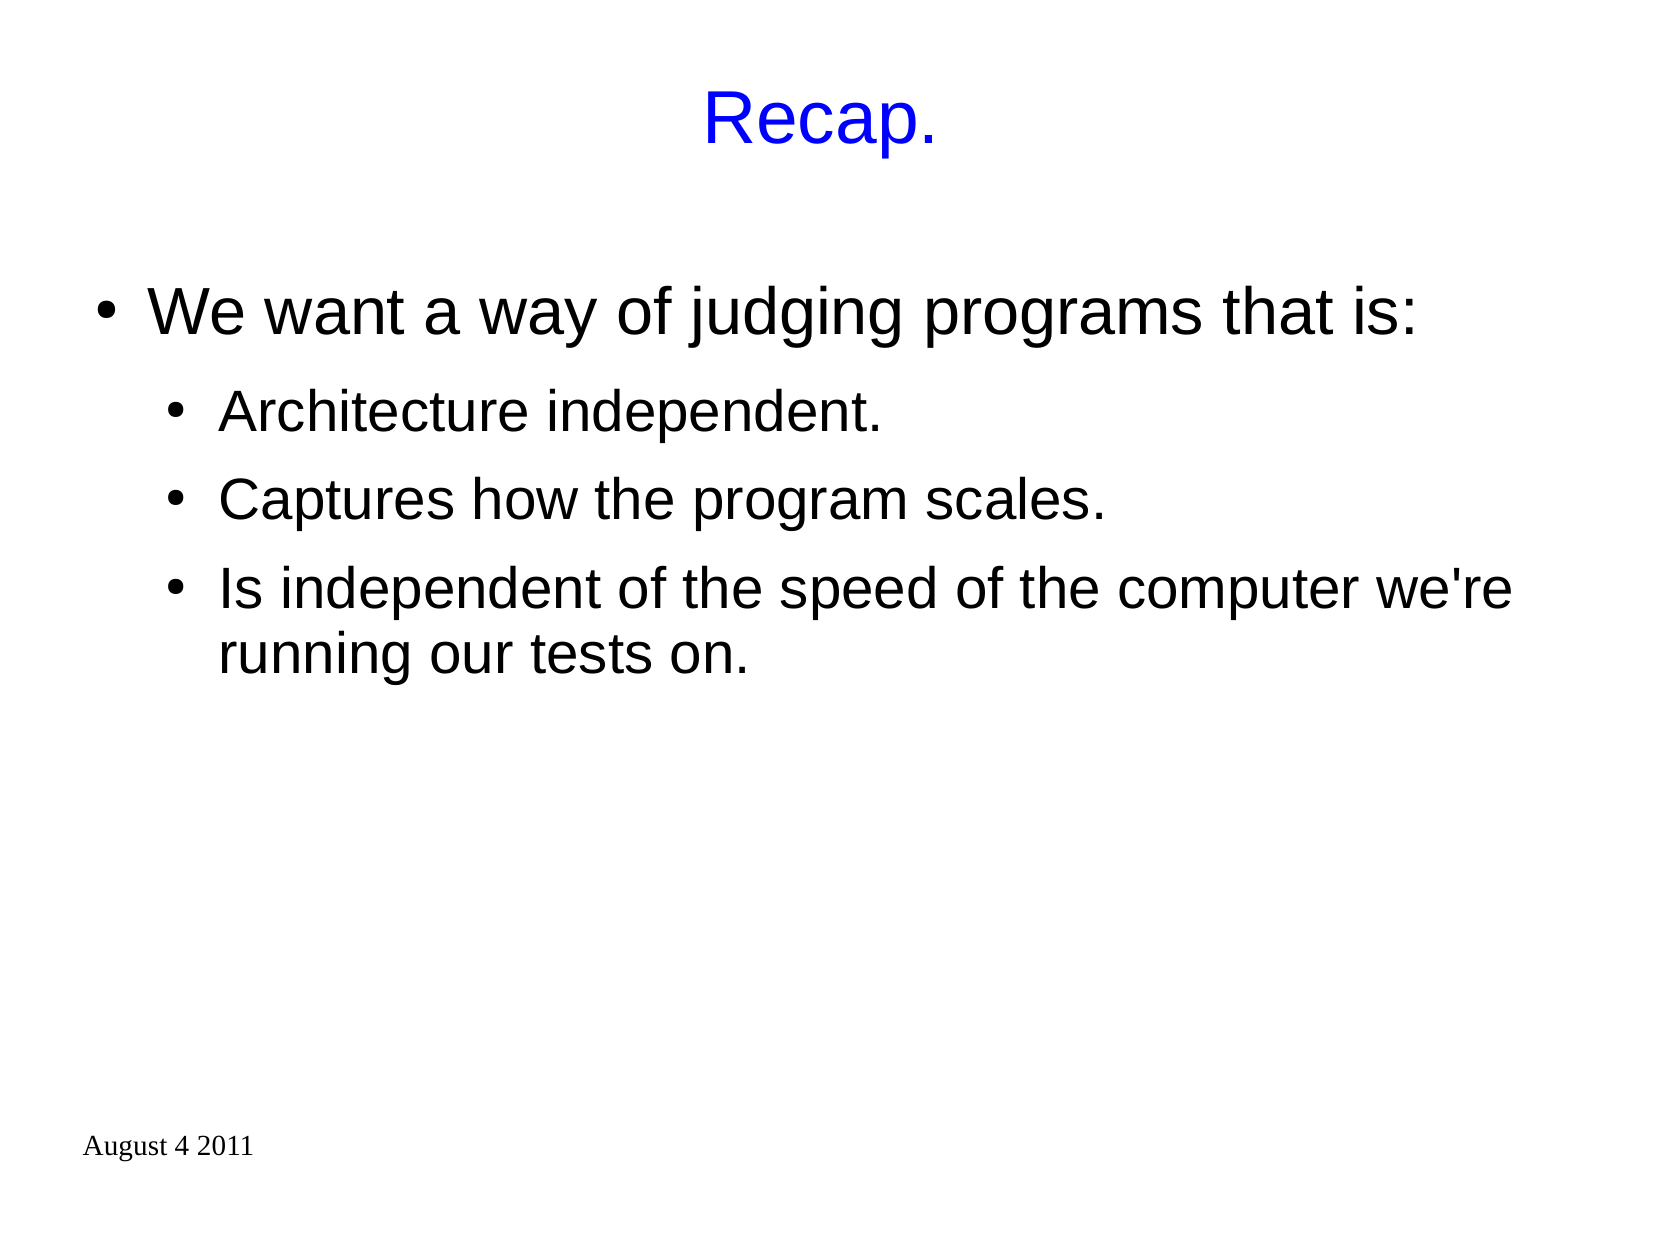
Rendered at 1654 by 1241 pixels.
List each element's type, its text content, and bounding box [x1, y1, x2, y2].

title Recap. [76, 58, 1565, 178]
list We want a way of judging programs that is: Architecture independent. Captures how the program scales. Is independent of the speed of the computer we're running our tests on. [76, 274, 1565, 1093]
